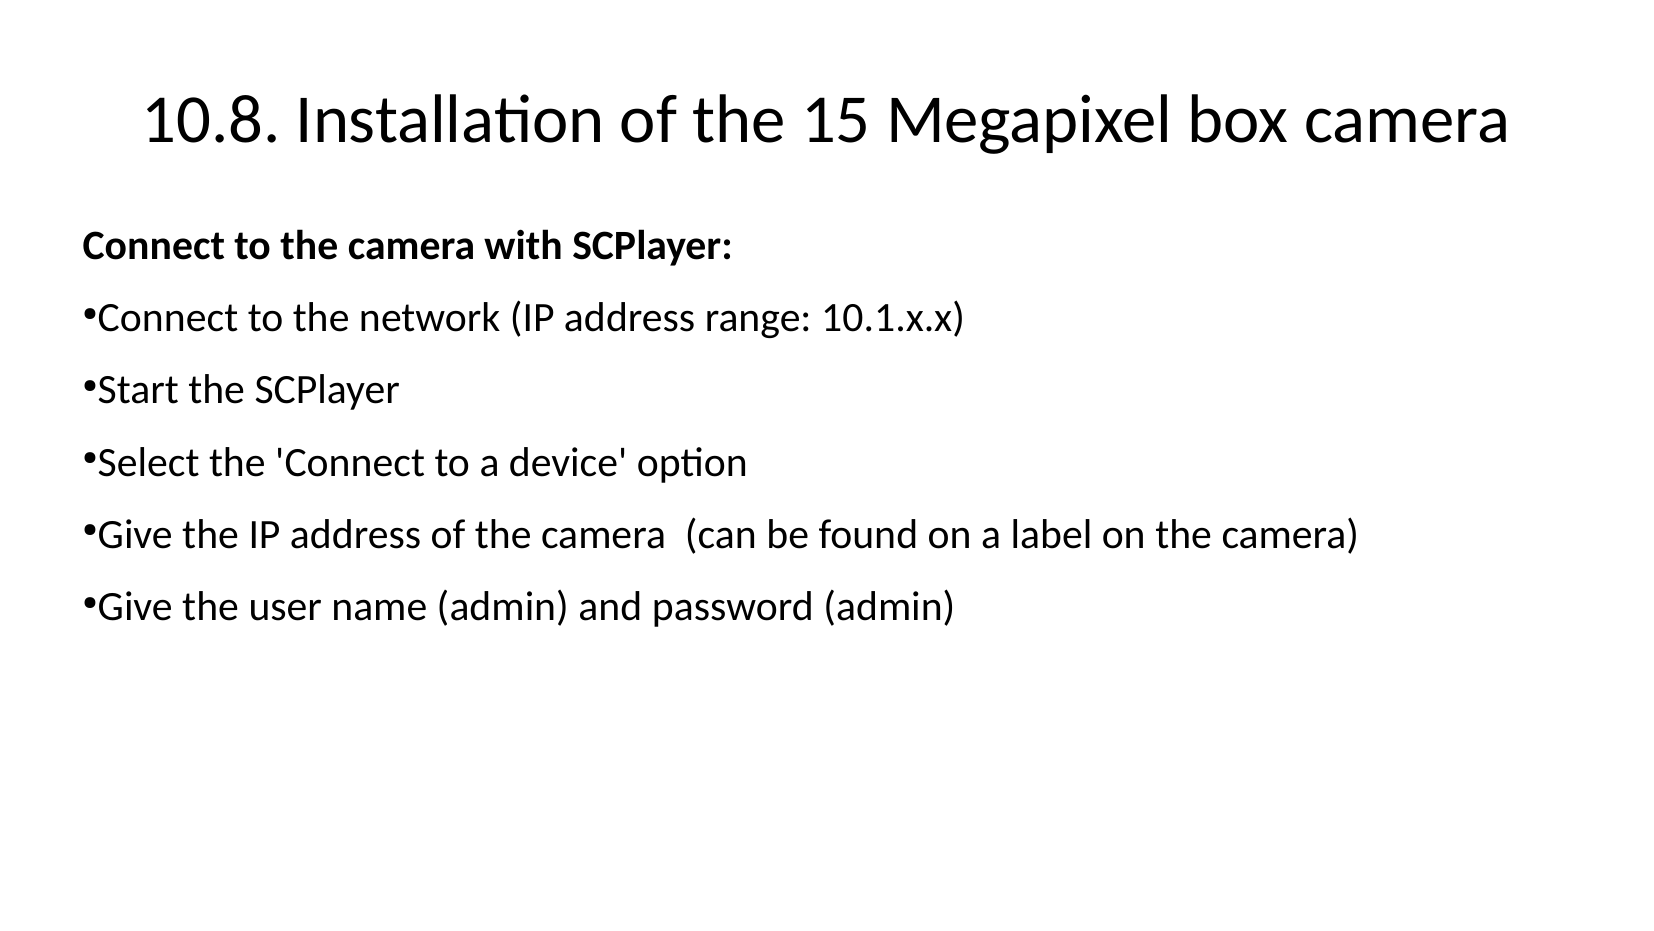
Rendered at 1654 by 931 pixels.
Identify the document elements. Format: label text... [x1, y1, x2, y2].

subtitle Connect to the camera with SCPlayer: Connect to the network (IP address range: 10.1.x.x) Start the SCPlayer Select the 'Connect to a device' option Give the IP address of the camera (can be found on a label on the camera) Give the user name (admin) and password (admin) [82, 217, 1571, 758]
title 10.8. Installation of the 15 Megapixel box camera [82, 73, 1571, 157]
